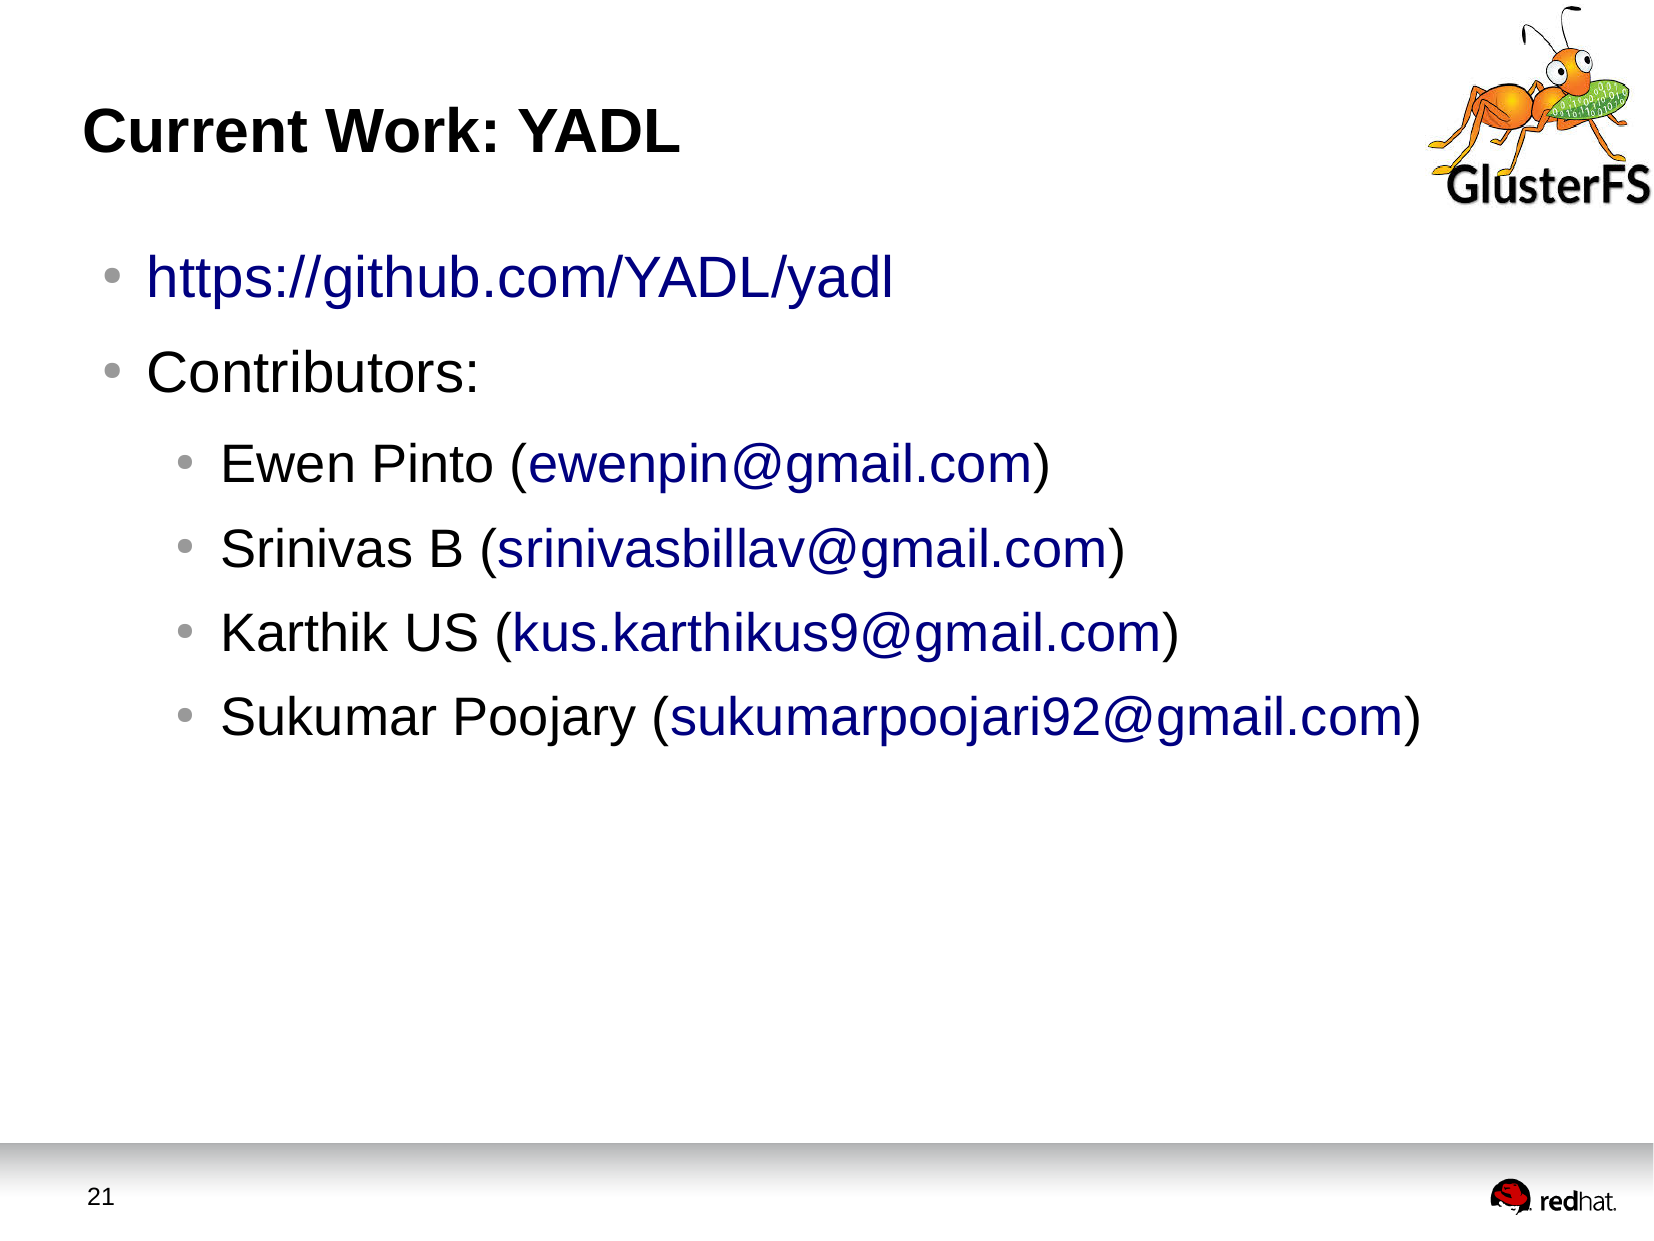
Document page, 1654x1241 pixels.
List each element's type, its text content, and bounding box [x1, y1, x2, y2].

list https://github.com/YADL/yadl Contributors: Ewen Pinto (ewenpin@gmail.com) Srinivas B (srinivasbillav@gmail.com) Karthik US (kus.karthikus9@gmail.com) Sukumar Poojary (sukumarpoojari92@gmail.com) [86, 244, 1576, 1039]
picture [0, 1143, 1654, 1241]
picture [1425, 4, 1653, 208]
title Current Work: YADL [82, 37, 1426, 226]
